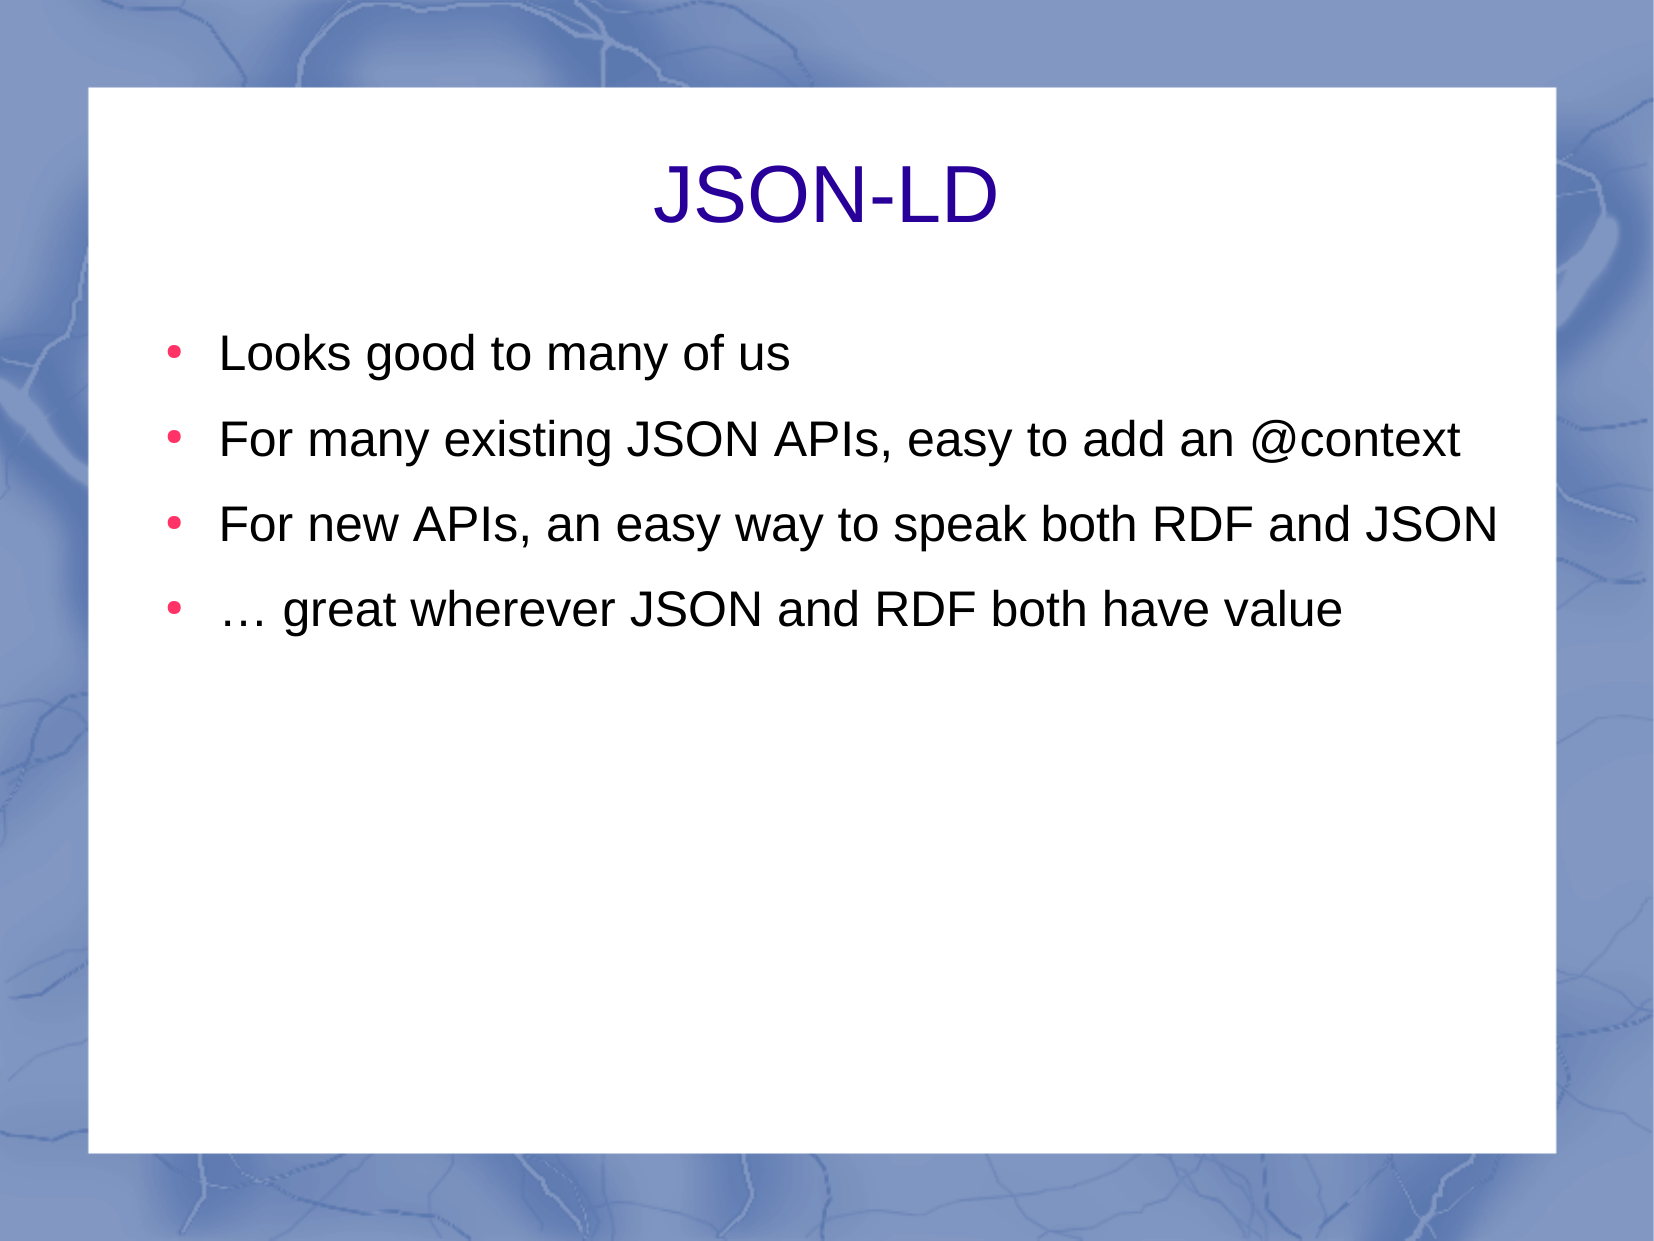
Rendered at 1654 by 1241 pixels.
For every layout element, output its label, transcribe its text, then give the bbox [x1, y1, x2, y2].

picture [0, 0, 1654, 1241]
title JSON-LD [118, 90, 1536, 298]
list Looks good to many of us For many existing JSON APIs, easy to add an @context For new APIs, an easy way to speak both RDF and JSON … great wherever JSON and RDF both have value [147, 325, 1506, 1045]
